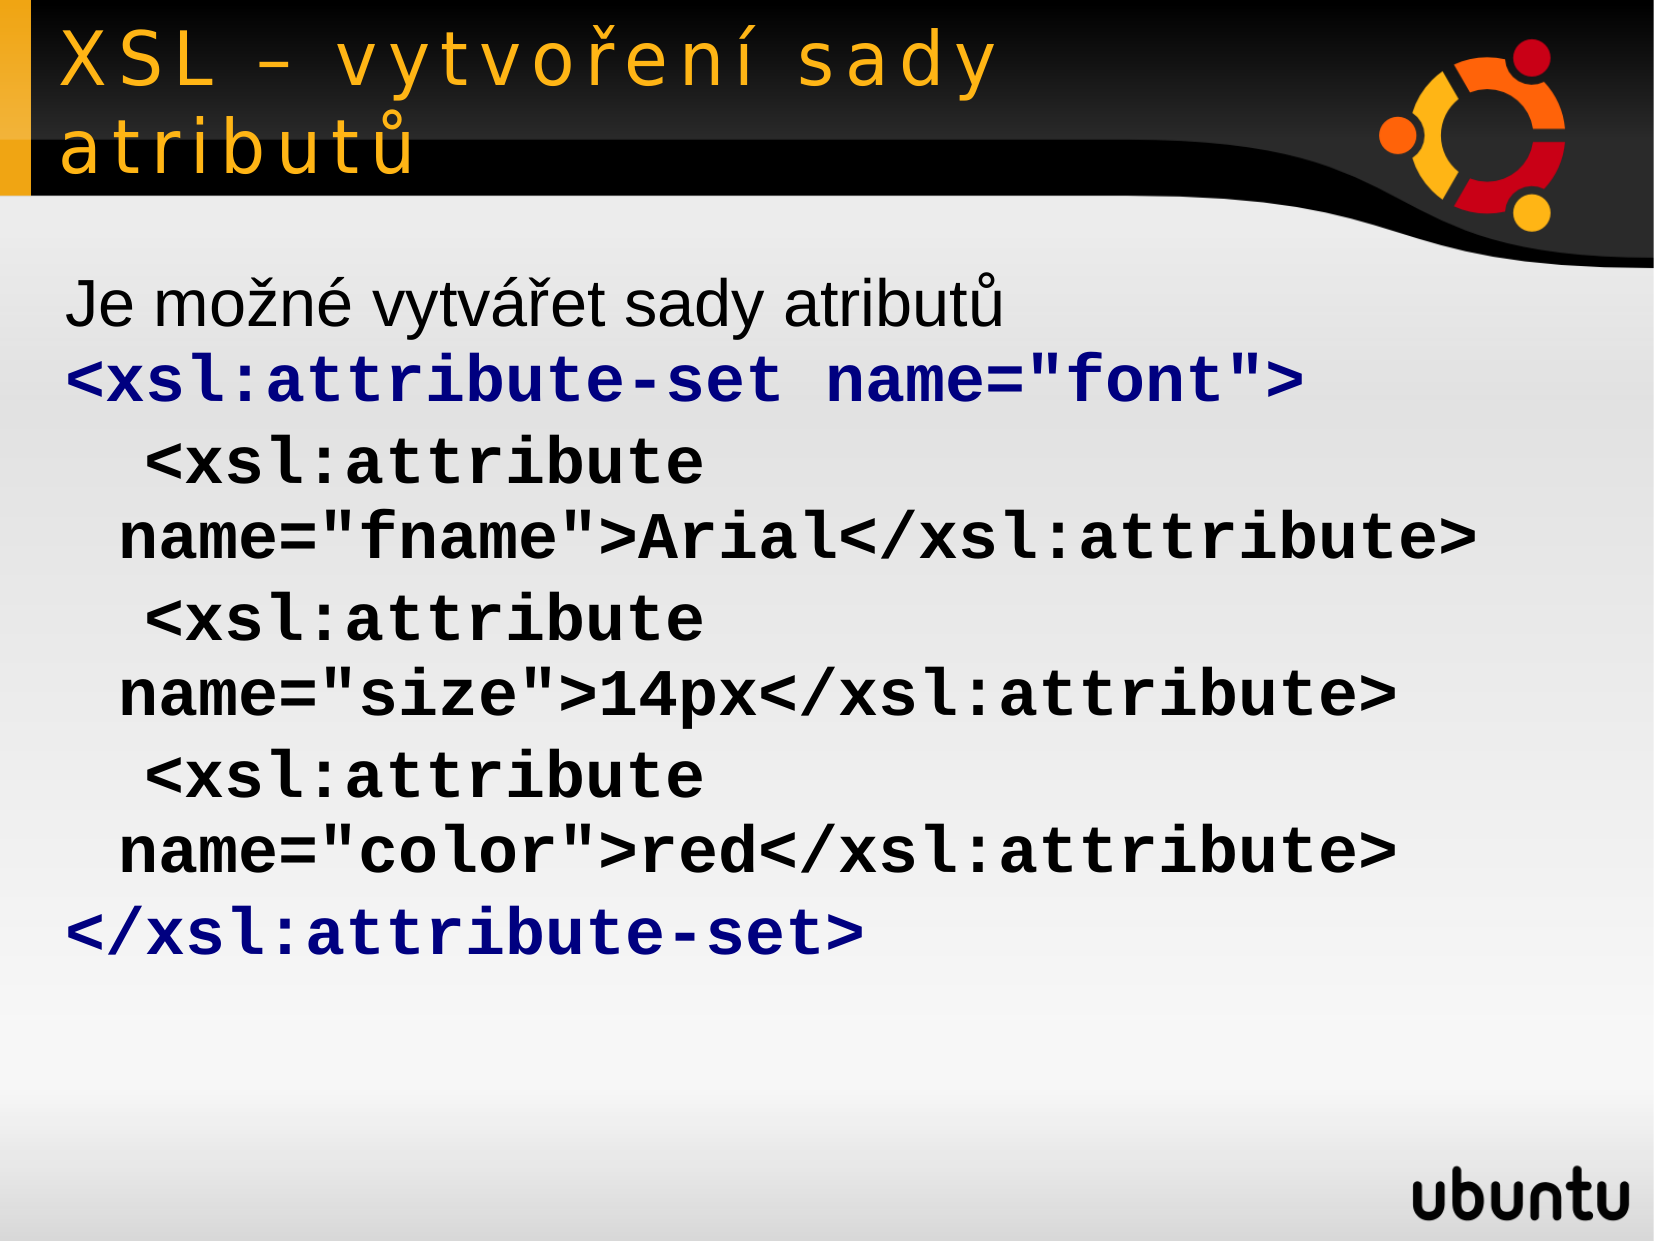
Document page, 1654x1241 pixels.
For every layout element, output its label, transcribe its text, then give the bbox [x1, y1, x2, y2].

list Je možné vytvářet sady atributů <xsl:attribute-set name="font"> <xsl:attribute name="fname">Arial</xsl:attribute> <xsl:attribute name="size">14px</xsl:attribute> <xsl:attribute name="color">red</xsl:attribute> </xsl:attribute-set> [47, 265, 1536, 1138]
picture [0, 0, 1654, 1241]
title XSL – vytvoření sady atributů [59, 16, 1270, 191]
